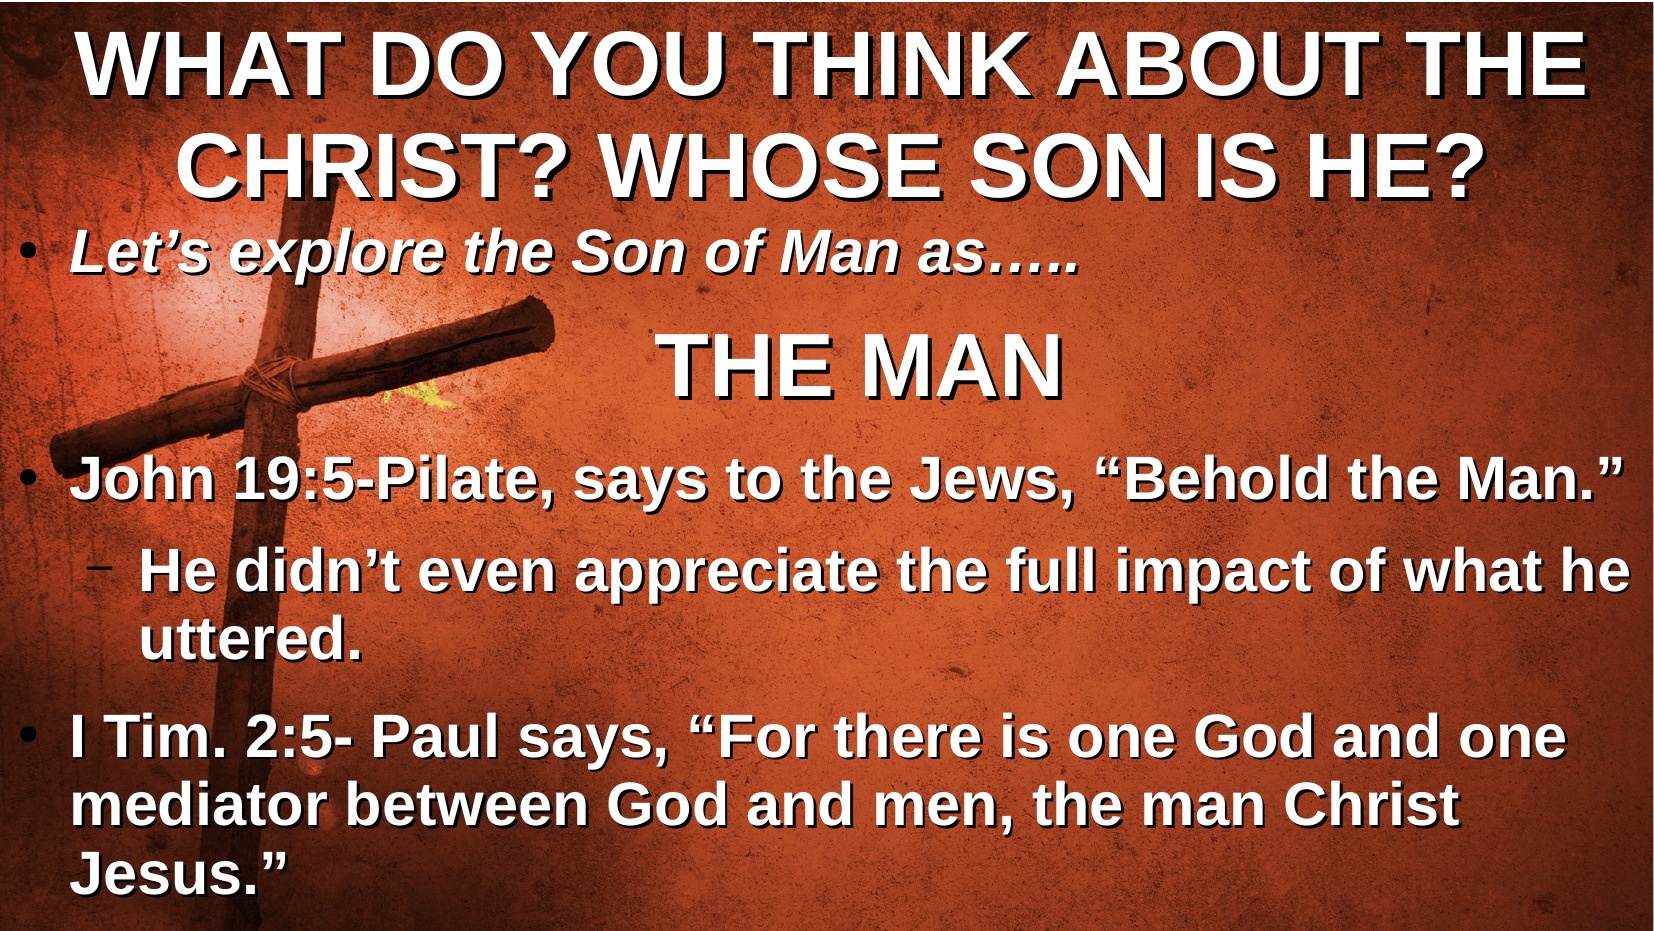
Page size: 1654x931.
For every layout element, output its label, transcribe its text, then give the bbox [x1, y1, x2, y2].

title WHAT DO YOU THINK ABOUT THE CHRIST? WHOSE SON IS HE? [15, 12, 1651, 217]
picture [0, 2, 1654, 931]
list Let’s explore the Son of Man as….. THE MAN John 19:5-Pilate, says to the Jews, “Behold the Man.” He didn’t even appreciate the full impact of what he uttered. I Tim. 2:5- Paul says, “For there is one God and one mediator between God and men, the man Christ Jesus.” [0, 217, 1651, 931]
